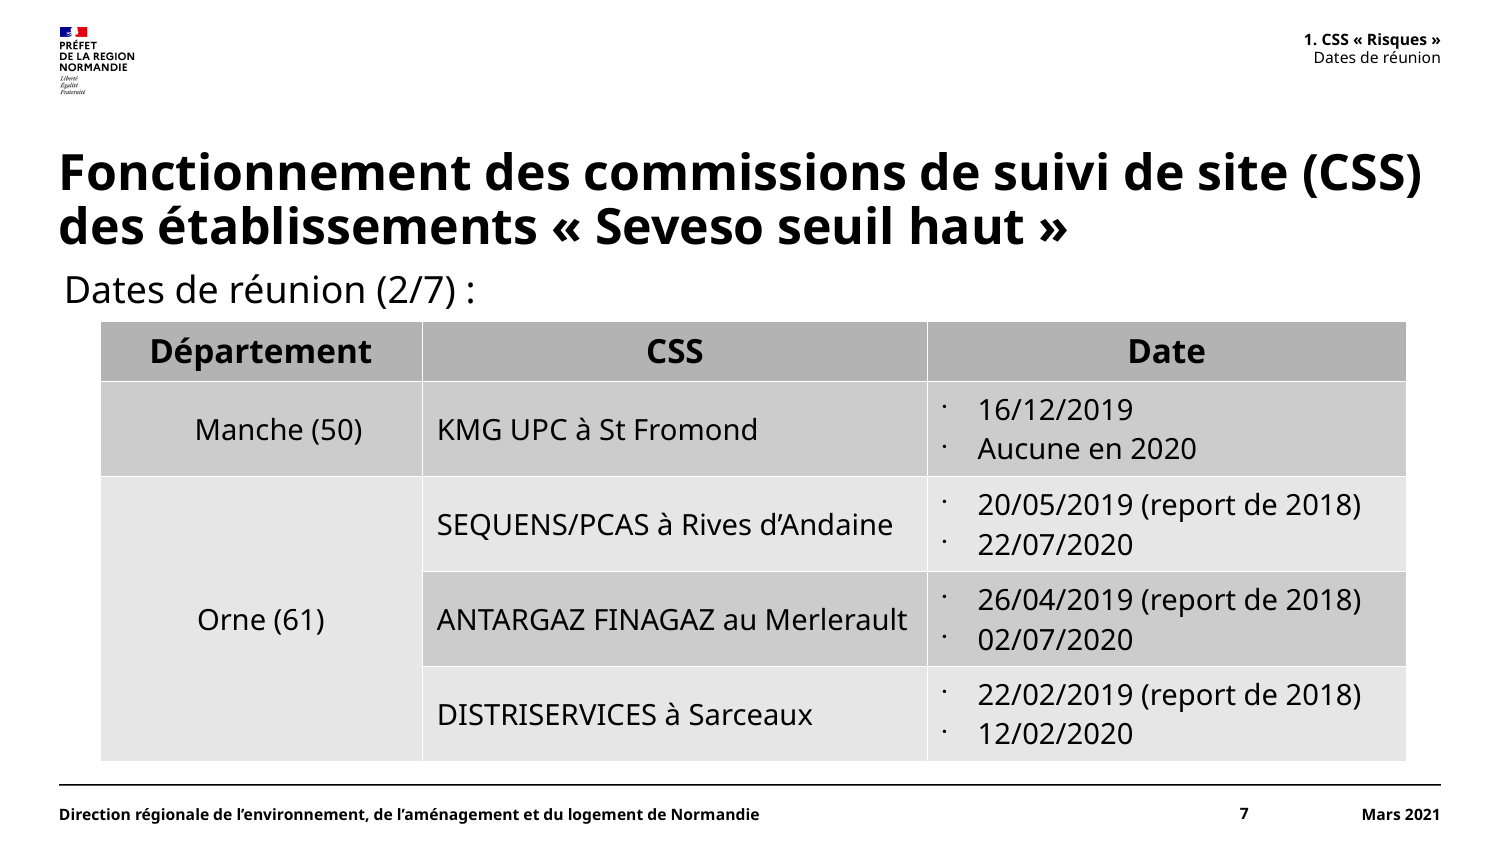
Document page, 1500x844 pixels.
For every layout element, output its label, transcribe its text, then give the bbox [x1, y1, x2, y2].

table_header Département [101, 322, 422, 381]
list CSS « Risques » Dates de réunion [543, 29, 1441, 89]
footer Direction régionale de l’environnement, de l’aménagement et du logement de Normandie [59, 784, 1027, 844]
table_cell Orne (61) [101, 477, 422, 761]
list Dates de réunion (2/7) : [63, 265, 1459, 688]
table_cell 26/04/2019 (report de 2018) 02/07/2020 [928, 572, 1406, 666]
table_cell 22/02/2019 (report de 2018) 12/02/2020 [928, 667, 1406, 761]
table_cell DISTRISERVICES à Sarceaux [423, 667, 927, 761]
table_cell KMG UPC à St Fromond [423, 382, 927, 476]
table_cell Manche (50) [101, 382, 422, 476]
table_header Date [928, 322, 1406, 381]
title Fonctionnement des commissions de suivi de site (CSS) des établissements « Seveso seuil haut » [59, 147, 1441, 266]
table_cell 20/05/2019 (report de 2018) 22/07/2020 [928, 477, 1406, 571]
table_cell ANTARGAZ FINAGAZ au Merlerault [423, 572, 927, 666]
picture [50, 17, 144, 104]
slide_number Mars 2021 [1249, 784, 1441, 844]
table_header CSS [423, 322, 927, 381]
table_cell 16/12/2019 Aucune en 2020 [928, 382, 1406, 476]
table_cell SEQUENS/PCAS à Rives d’Andaine [423, 477, 927, 571]
slide_number <numéro> [1027, 784, 1249, 844]
